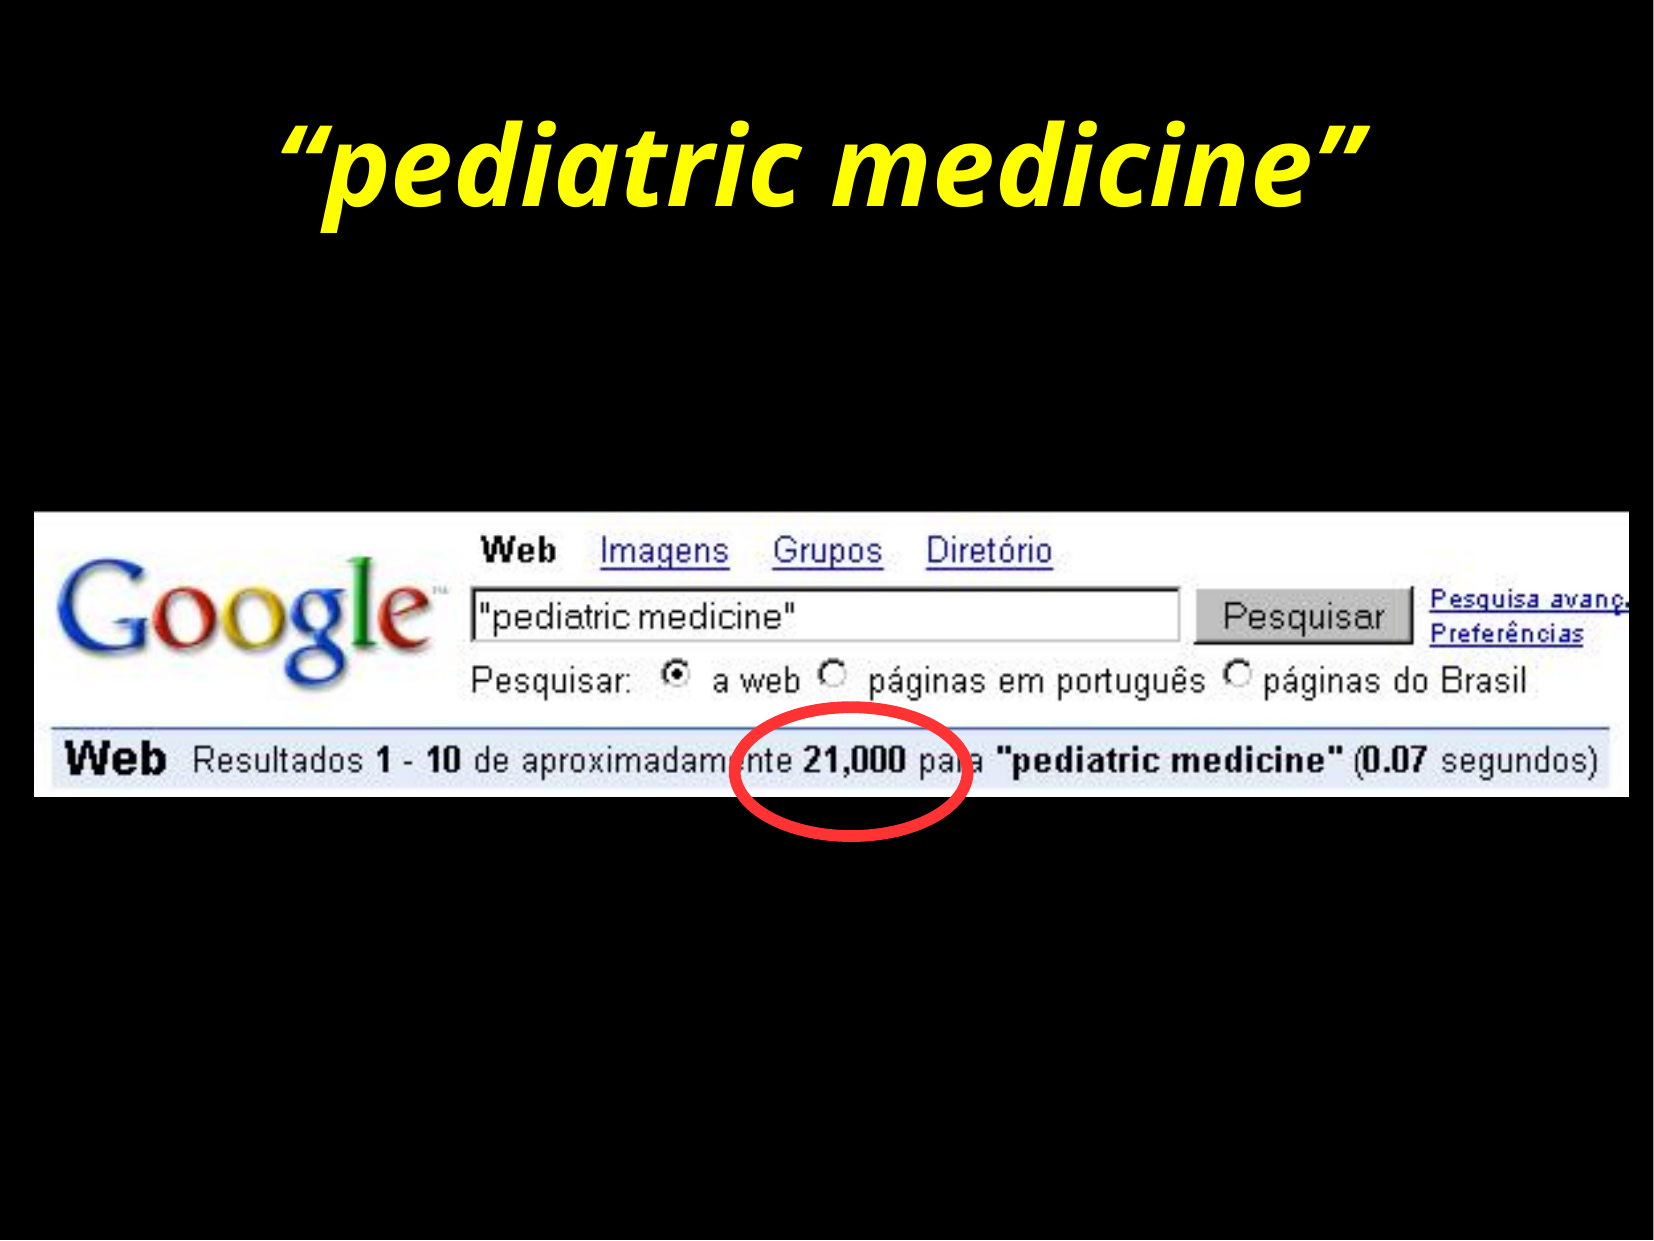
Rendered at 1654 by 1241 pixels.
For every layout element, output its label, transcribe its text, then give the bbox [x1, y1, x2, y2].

title “pediatric medicine” [113, 59, 1526, 267]
picture [741, 714, 961, 797]
picture [34, 510, 1629, 797]
